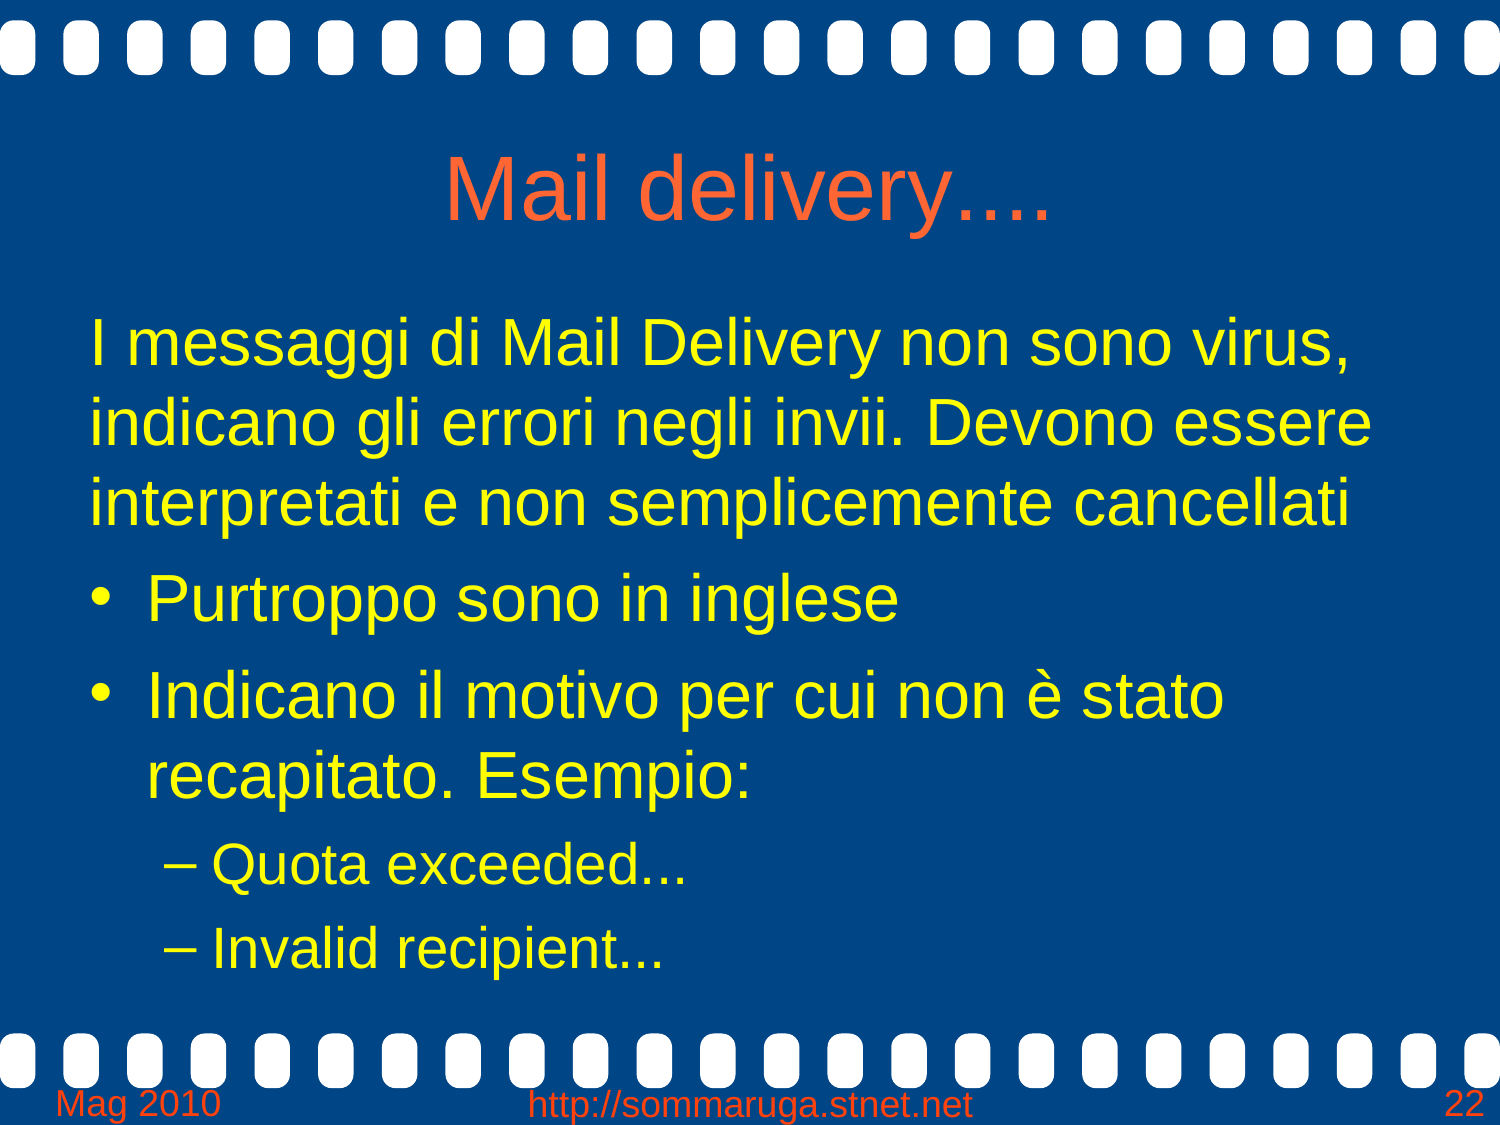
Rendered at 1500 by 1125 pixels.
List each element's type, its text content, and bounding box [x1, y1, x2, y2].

list I messaggi di Mail Delivery non sono virus, indicano gli errori negli invii. Devono essere interpretati e non semplicemente cancellati Purtroppo sono in inglese Indicano il motivo per cui non è stato recapitato. Esempio: Quota exceeded... Invalid recipient... [75, 290, 1426, 1006]
title Mail delivery.... [75, 58, 1426, 290]
